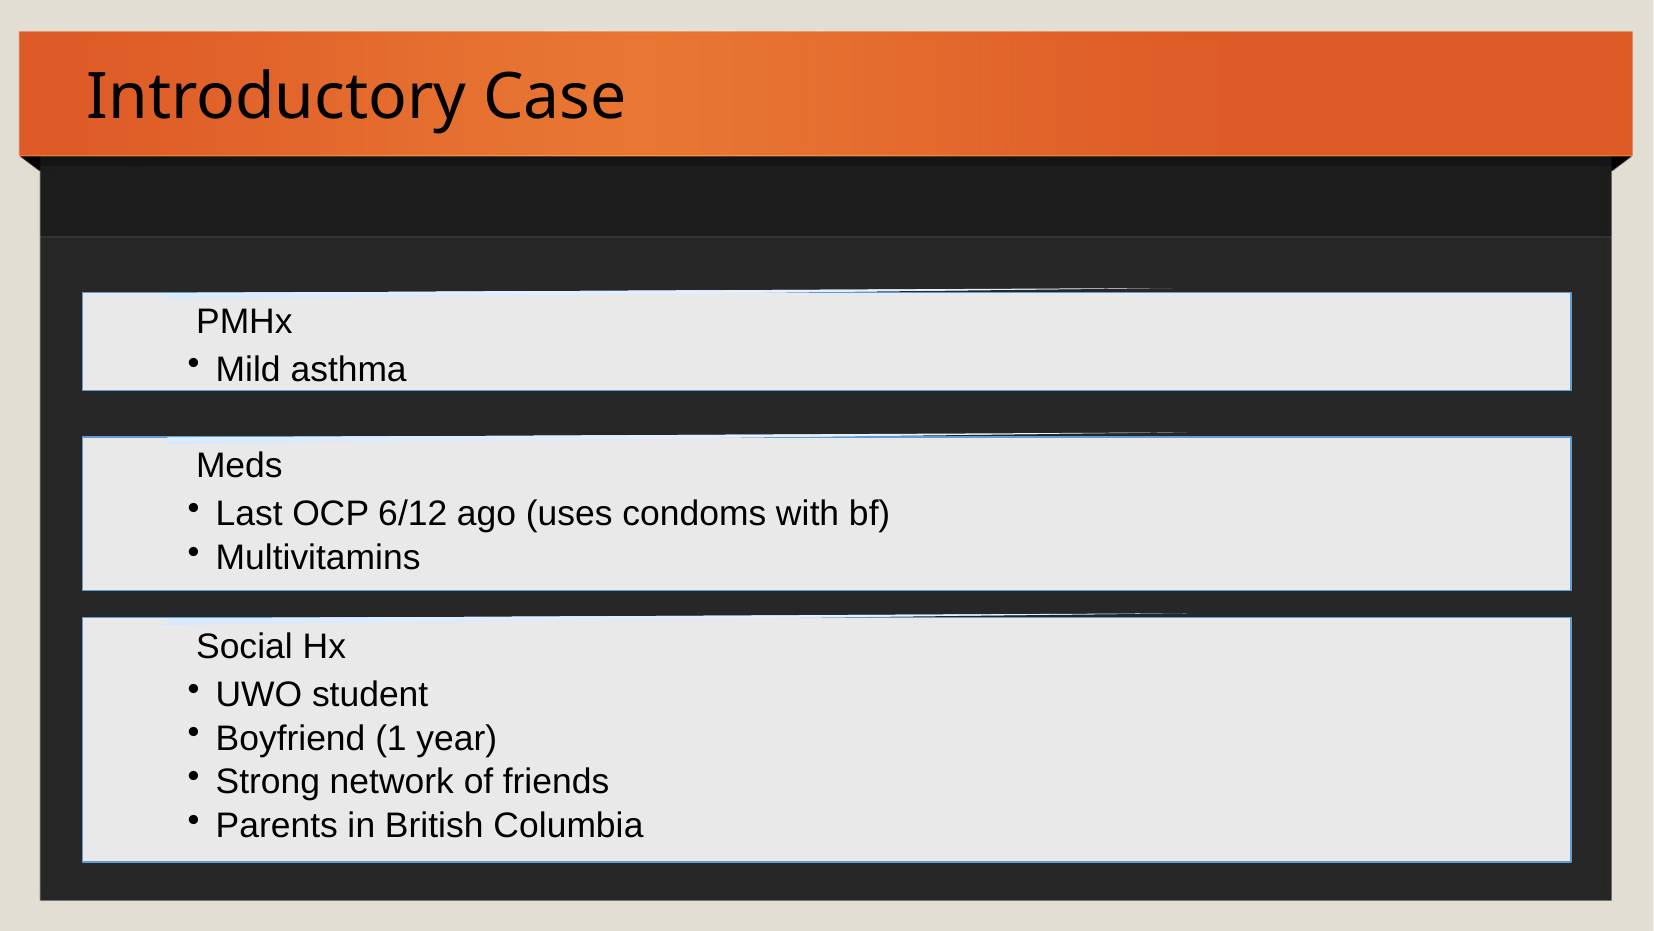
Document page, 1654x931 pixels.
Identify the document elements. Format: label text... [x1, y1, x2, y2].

text_box PMHx [156, 287, 1188, 300]
text_box UWO student Boyfriend (1 year) Strong network of friends Parents in British Columbia [82, 617, 1571, 863]
title Introductory Case [71, 46, 1597, 140]
text_box Meds [156, 432, 1188, 444]
text_box Last OCP 6/12 ago (uses condoms with bf) Multivitamins [82, 436, 1571, 591]
text_box Mild asthma [82, 292, 1571, 391]
text_box Social Hx [156, 613, 1188, 625]
picture [0, 0, 1654, 931]
